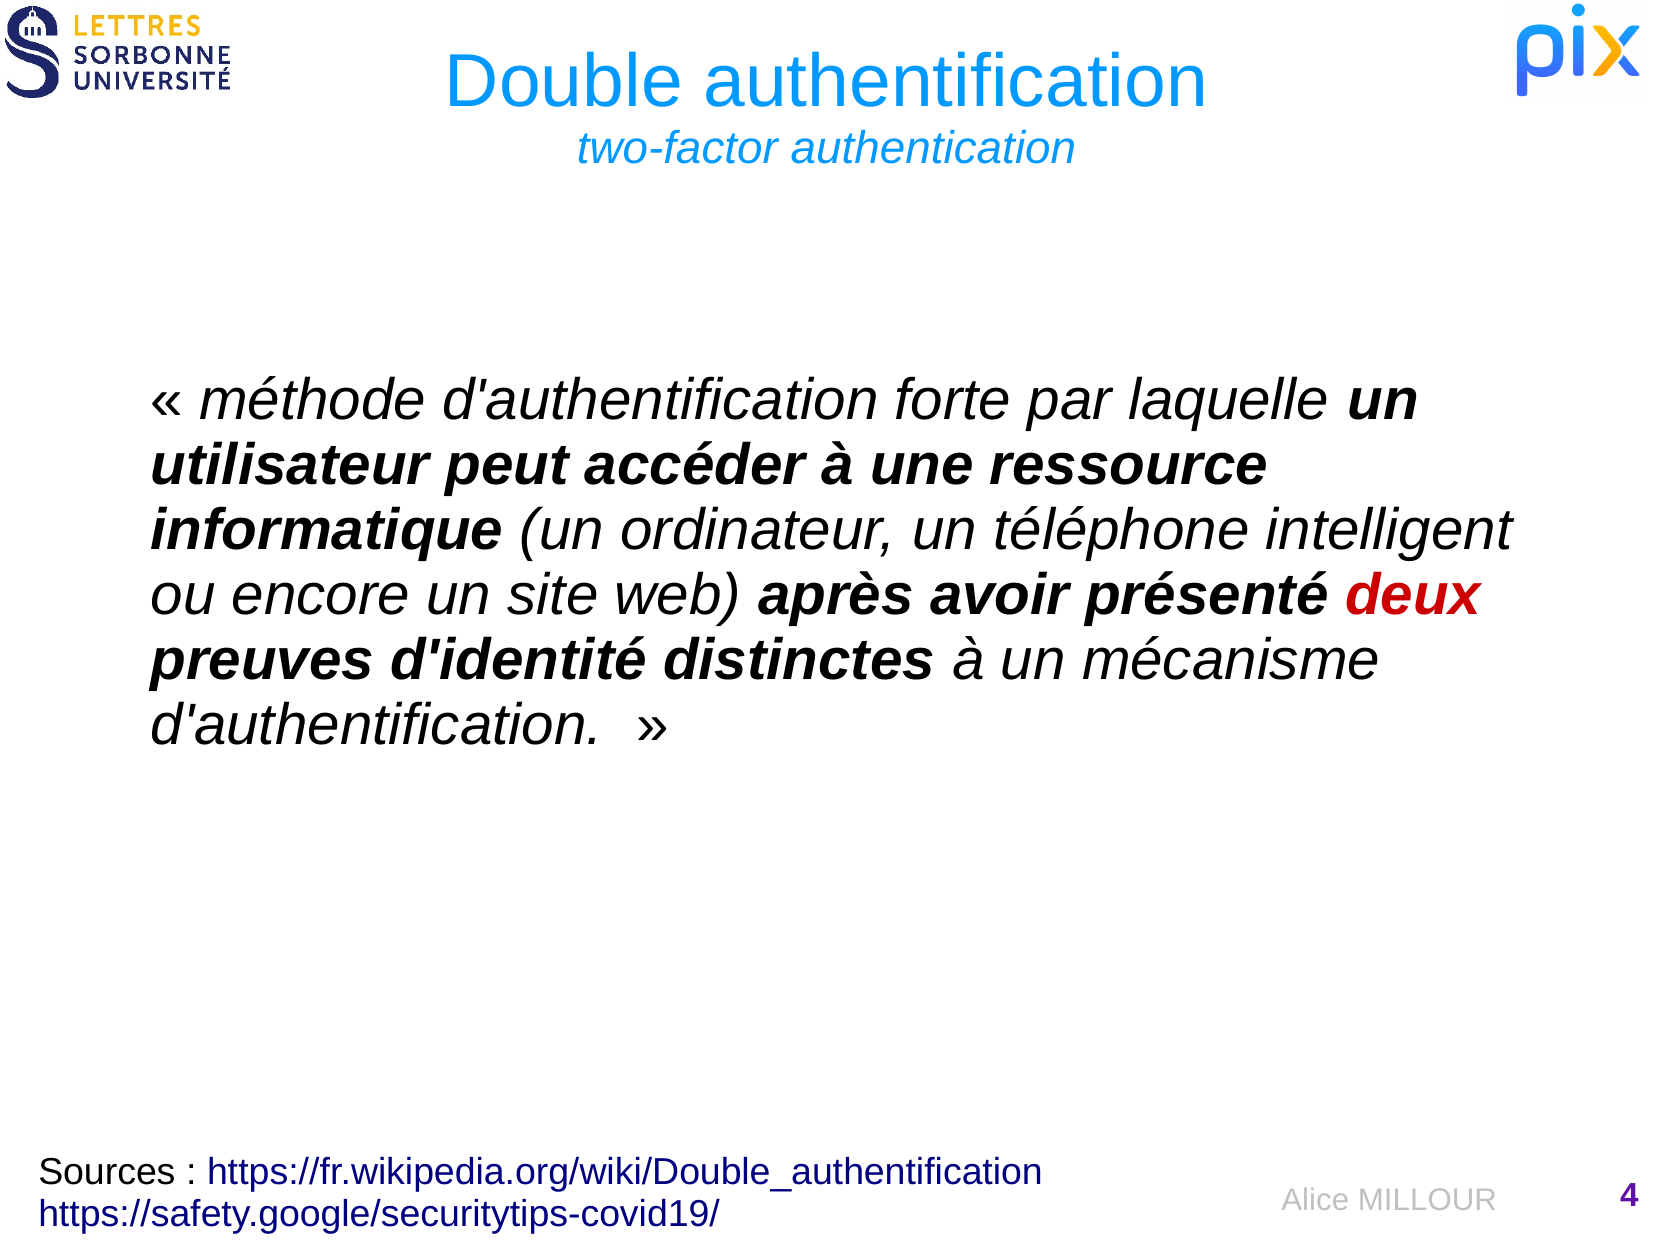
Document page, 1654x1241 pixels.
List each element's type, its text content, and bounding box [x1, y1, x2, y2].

picture [1571, 2, 1648, 98]
title Double authentification two-factor authentication [82, 2, 1571, 210]
picture [5, 6, 82, 98]
list « méthode d'authentification forte par laquelle un utilisateur peut accéder à une ressource informatique (un ordinateur, un téléphone intelligent ou encore un site web) après avoir présenté deux preuves d'identité distinctes à un mécanisme d'authentification. » [79, 366, 1568, 783]
text_box Sources : https://fr.wikipedia.org/wiki/Double_authentification https://safety.google/securitytips-covid19/ [23, 1142, 1400, 1241]
